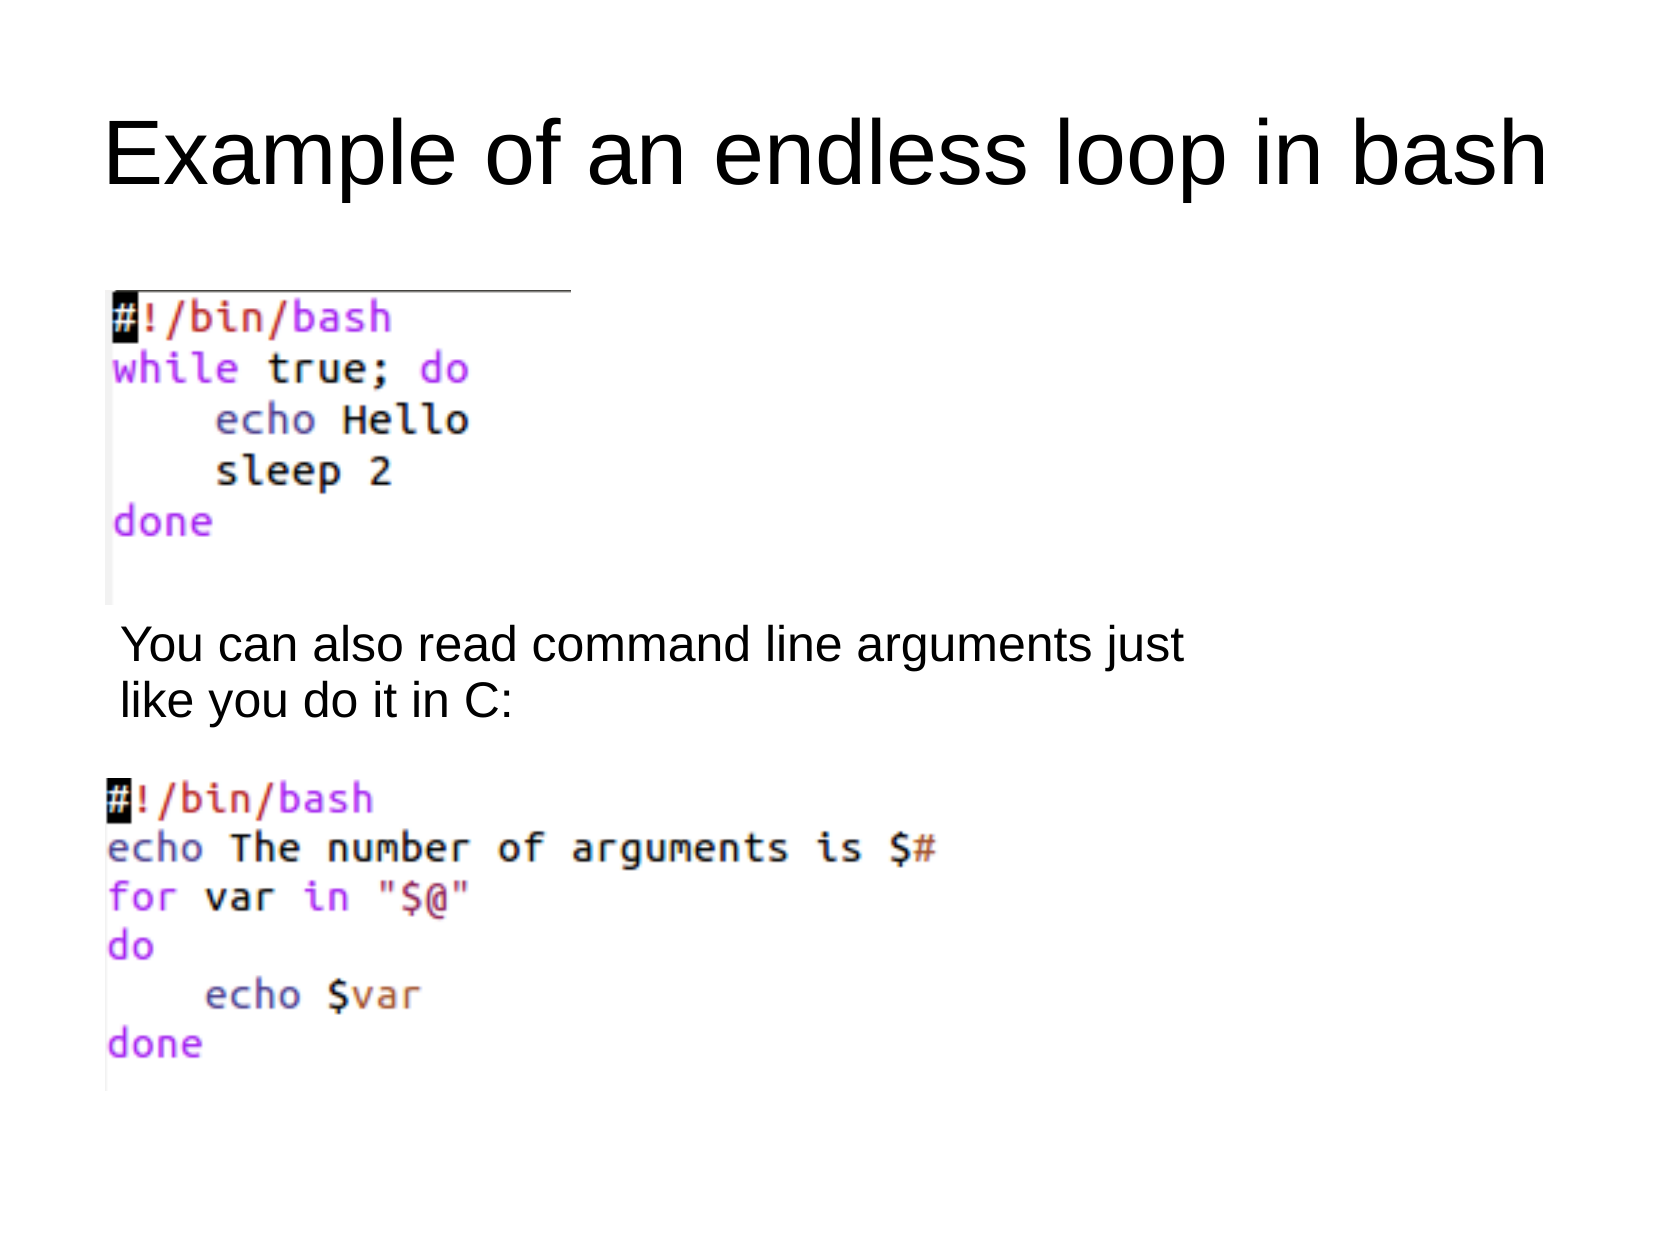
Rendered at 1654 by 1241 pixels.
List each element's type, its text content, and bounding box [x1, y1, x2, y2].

picture [105, 778, 990, 1091]
picture [105, 290, 571, 605]
title Example of an endless loop in bash [82, 49, 1571, 257]
text_box You can also read command line arguments just like you do it in C: [105, 608, 1268, 736]
